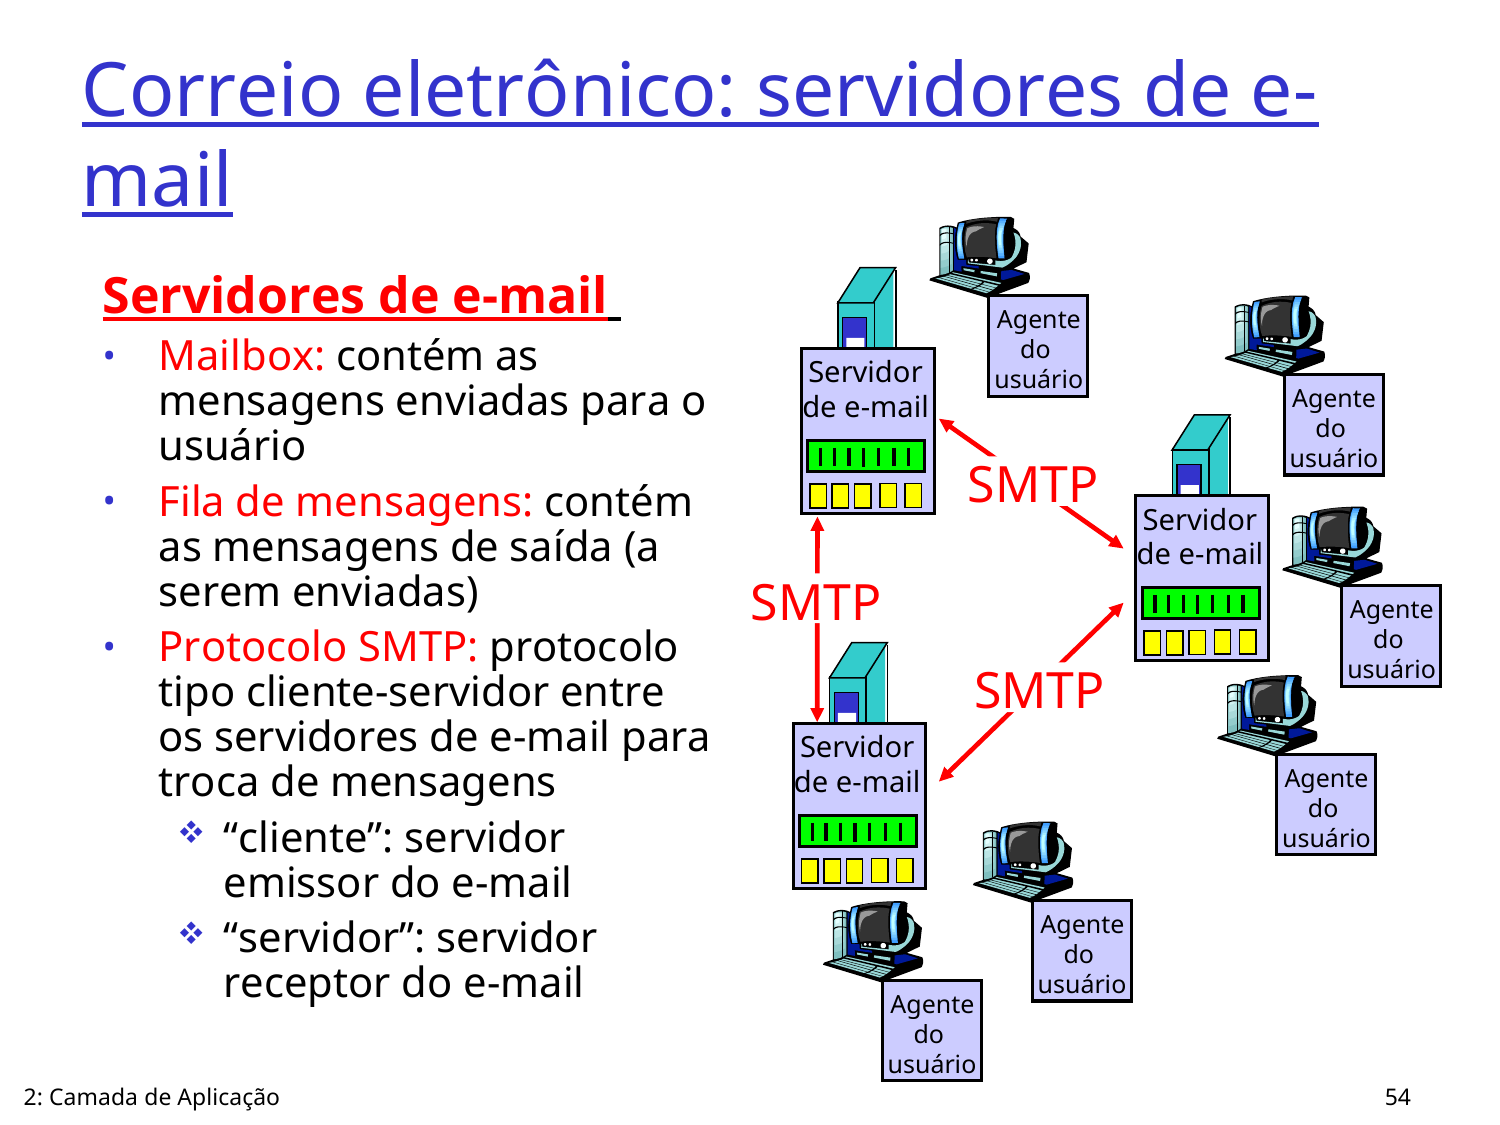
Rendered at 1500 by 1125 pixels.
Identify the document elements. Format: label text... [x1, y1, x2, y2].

text_box Agente do usuário [979, 296, 1099, 402]
text_box Servidor de e-mail [1121, 493, 1279, 579]
text_box [1135, 579, 1269, 661]
text_box Agente do usuário [1022, 901, 1142, 1007]
text_box [829, 642, 888, 721]
text_box Servidor de e-mail [787, 346, 944, 432]
text_box Agente do usuário [1274, 375, 1394, 481]
picture [972, 820, 1075, 903]
text_box SMTP [953, 444, 1114, 521]
text_box SMTP [959, 651, 1120, 727]
text_box [1172, 414, 1231, 493]
picture [1224, 294, 1327, 377]
title Correio eletrônico: servidores de e-mail [67, 33, 1343, 229]
text_box [793, 807, 926, 889]
text_box [801, 432, 935, 514]
text_box SMTP [735, 562, 897, 638]
list Servidores de e-mail Mailbox: contém as mensagens enviadas para o usuário Fila de mensagens: contém as mensagens de saída (a serem enviadas) Protocolo SMTP: protocolo tipo cliente-servidor entre os servidores de e-mail para troca de mensagens “cliente”: servidor emissor do e-mail “servidor”: servidor receptor do e-mail [87, 262, 733, 1026]
picture [822, 900, 925, 983]
picture [929, 216, 1032, 298]
text_box Servidor de e-mail [779, 721, 936, 807]
text_box [837, 267, 896, 346]
text_box Agente do usuário [872, 980, 992, 1087]
picture [1282, 505, 1385, 588]
picture [1217, 674, 1319, 757]
text_box Agente do usuário [1267, 754, 1386, 860]
text_box Agente do usuário [1332, 586, 1452, 692]
